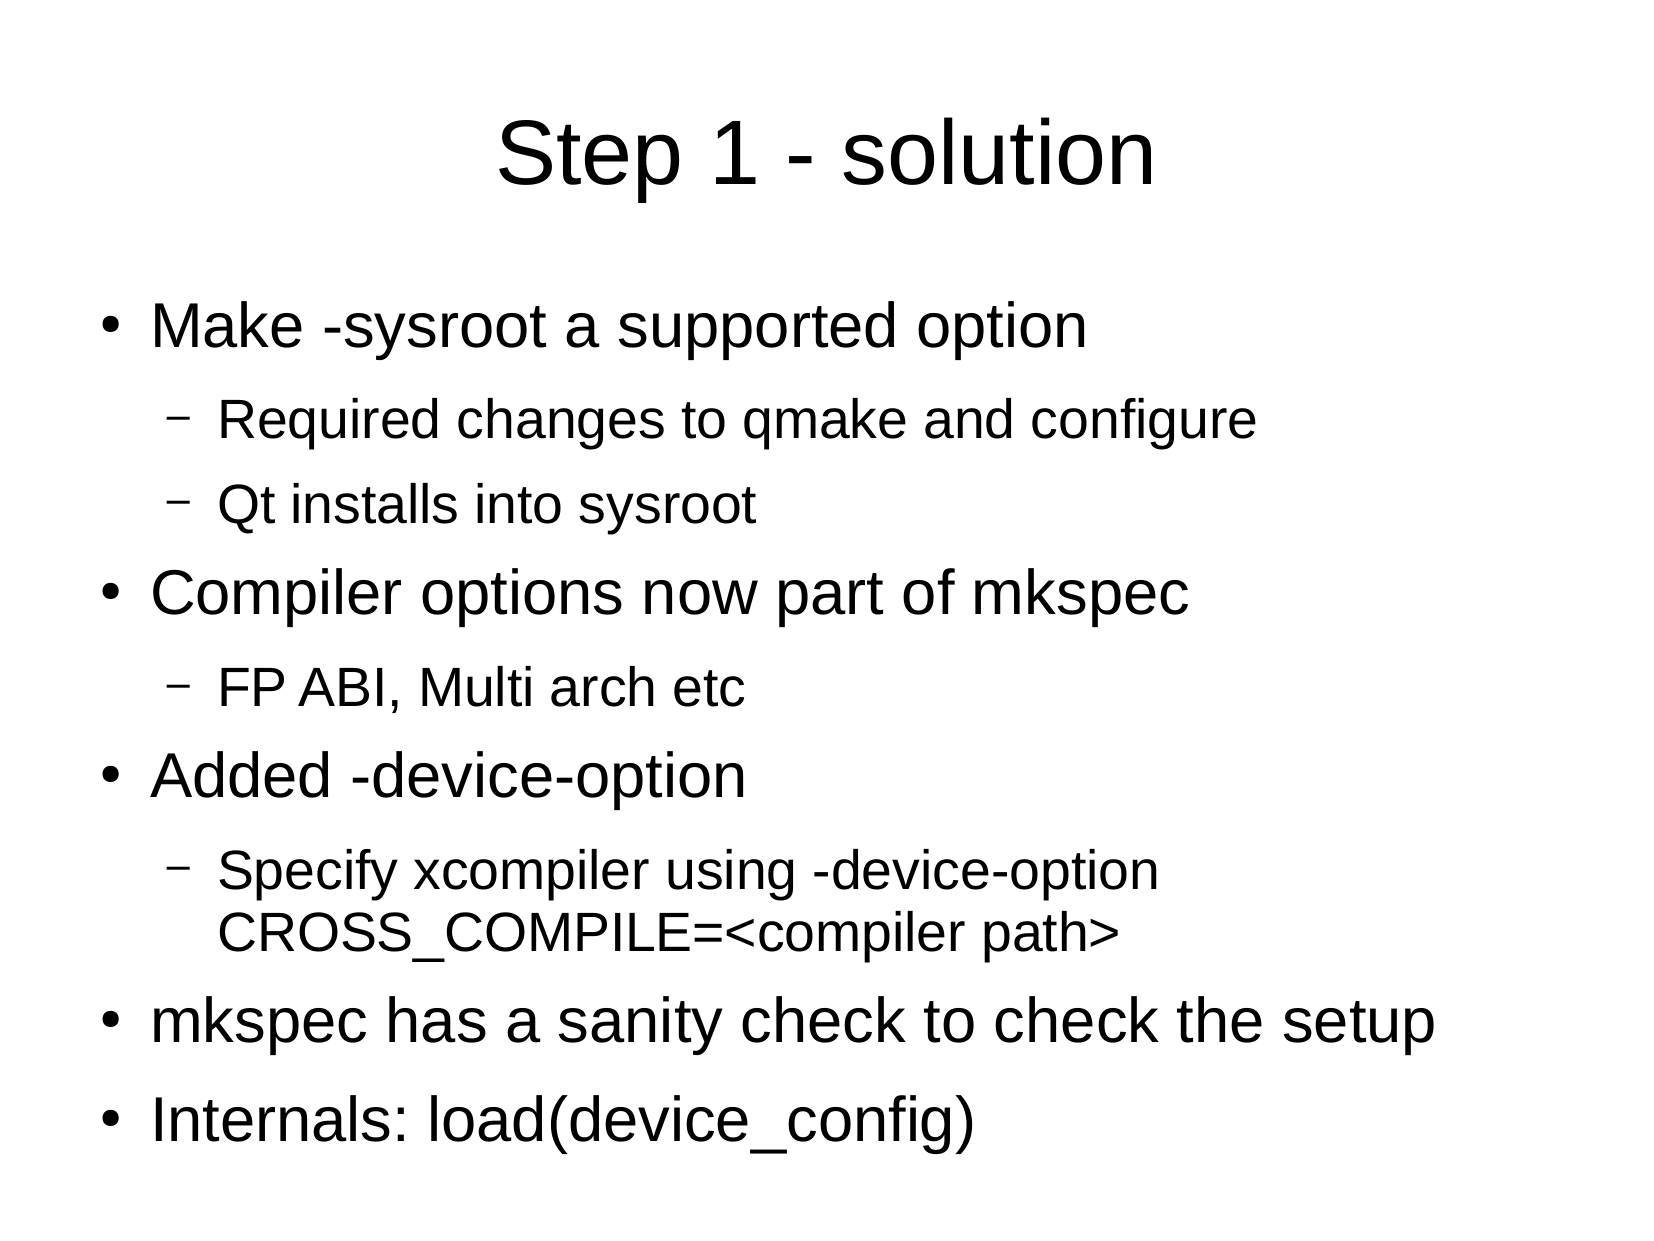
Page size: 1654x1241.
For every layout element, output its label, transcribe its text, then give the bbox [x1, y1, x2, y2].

title Step 1 - solution [82, 49, 1571, 257]
list Make -sysroot a supported option Required changes to qmake and configure Qt installs into sysroot Compiler options now part of mkspec FP ABI, Multi arch etc Added -device-option Specify xcompiler using -device-option CROSS_COMPILE=<compiler path> mkspec has a sanity check to check the setup Internals: load(device_config) [82, 290, 1538, 1156]
